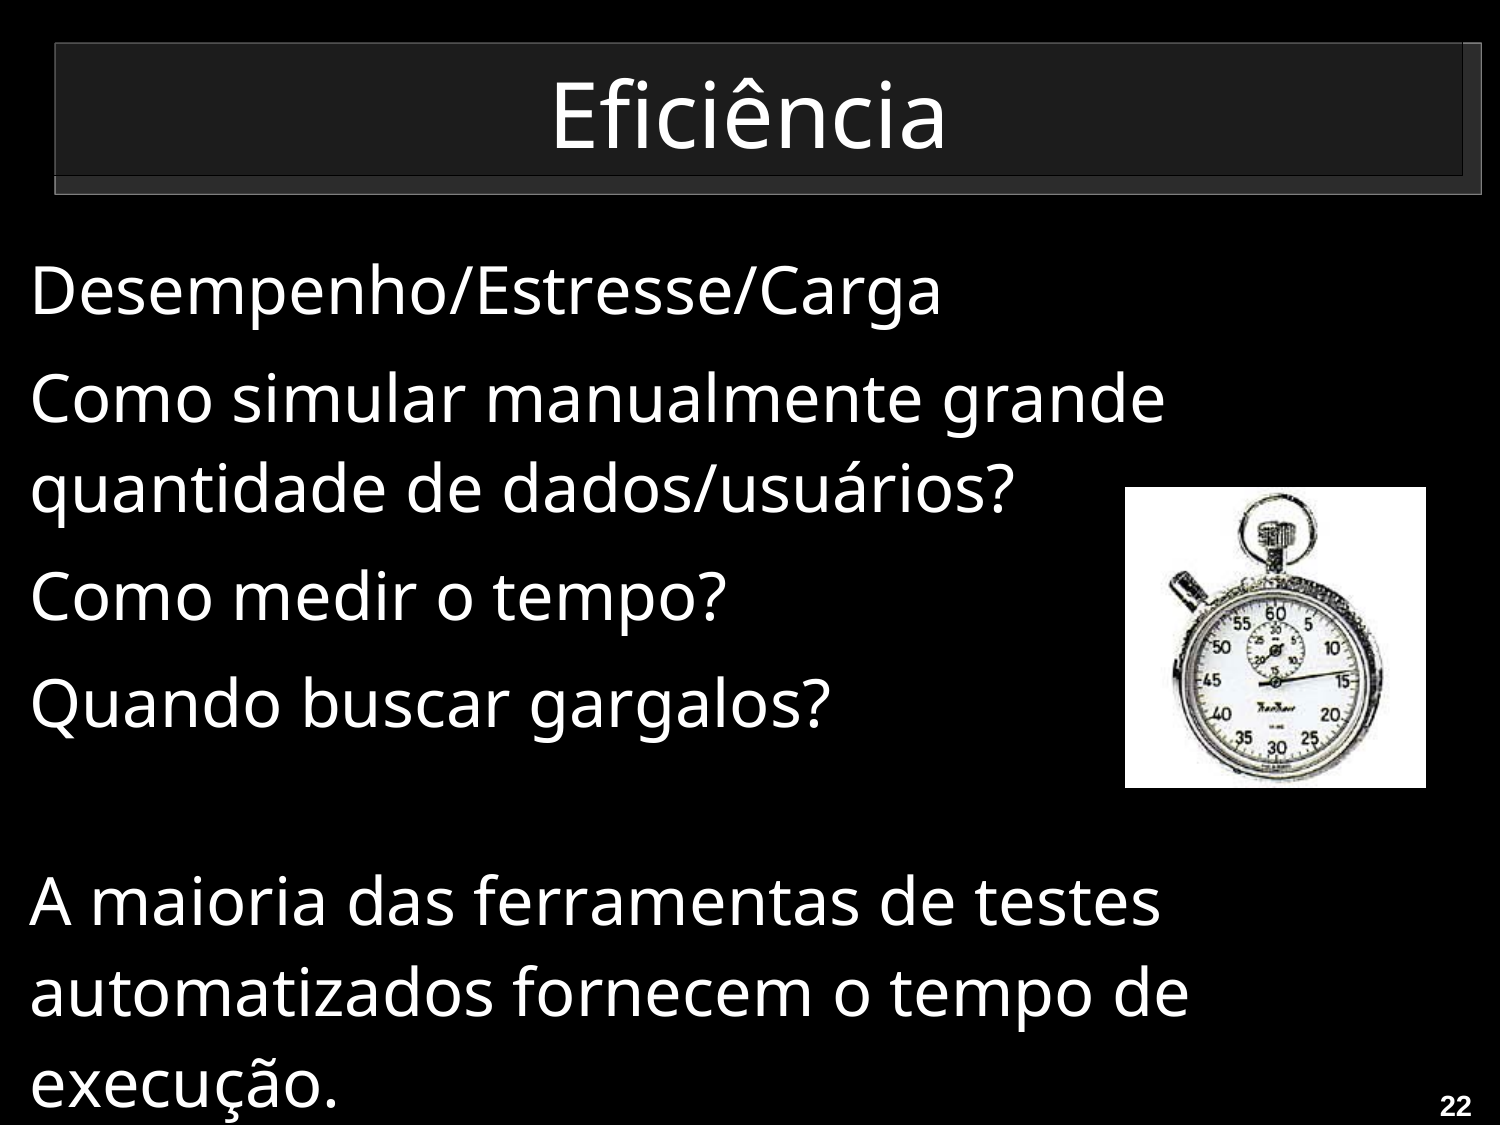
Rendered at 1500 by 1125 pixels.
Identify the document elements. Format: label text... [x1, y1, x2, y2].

list Desempenho/Estresse/Carga Como simular manualmente grande quantidade de dados/usuários? Como medir o tempo? Quando buscar gargalos? A maioria das ferramentas de testes automatizados fornecem o tempo de execução. [29, 243, 1470, 1047]
picture [1125, 487, 1426, 788]
title Eficiência [29, 38, 1470, 188]
